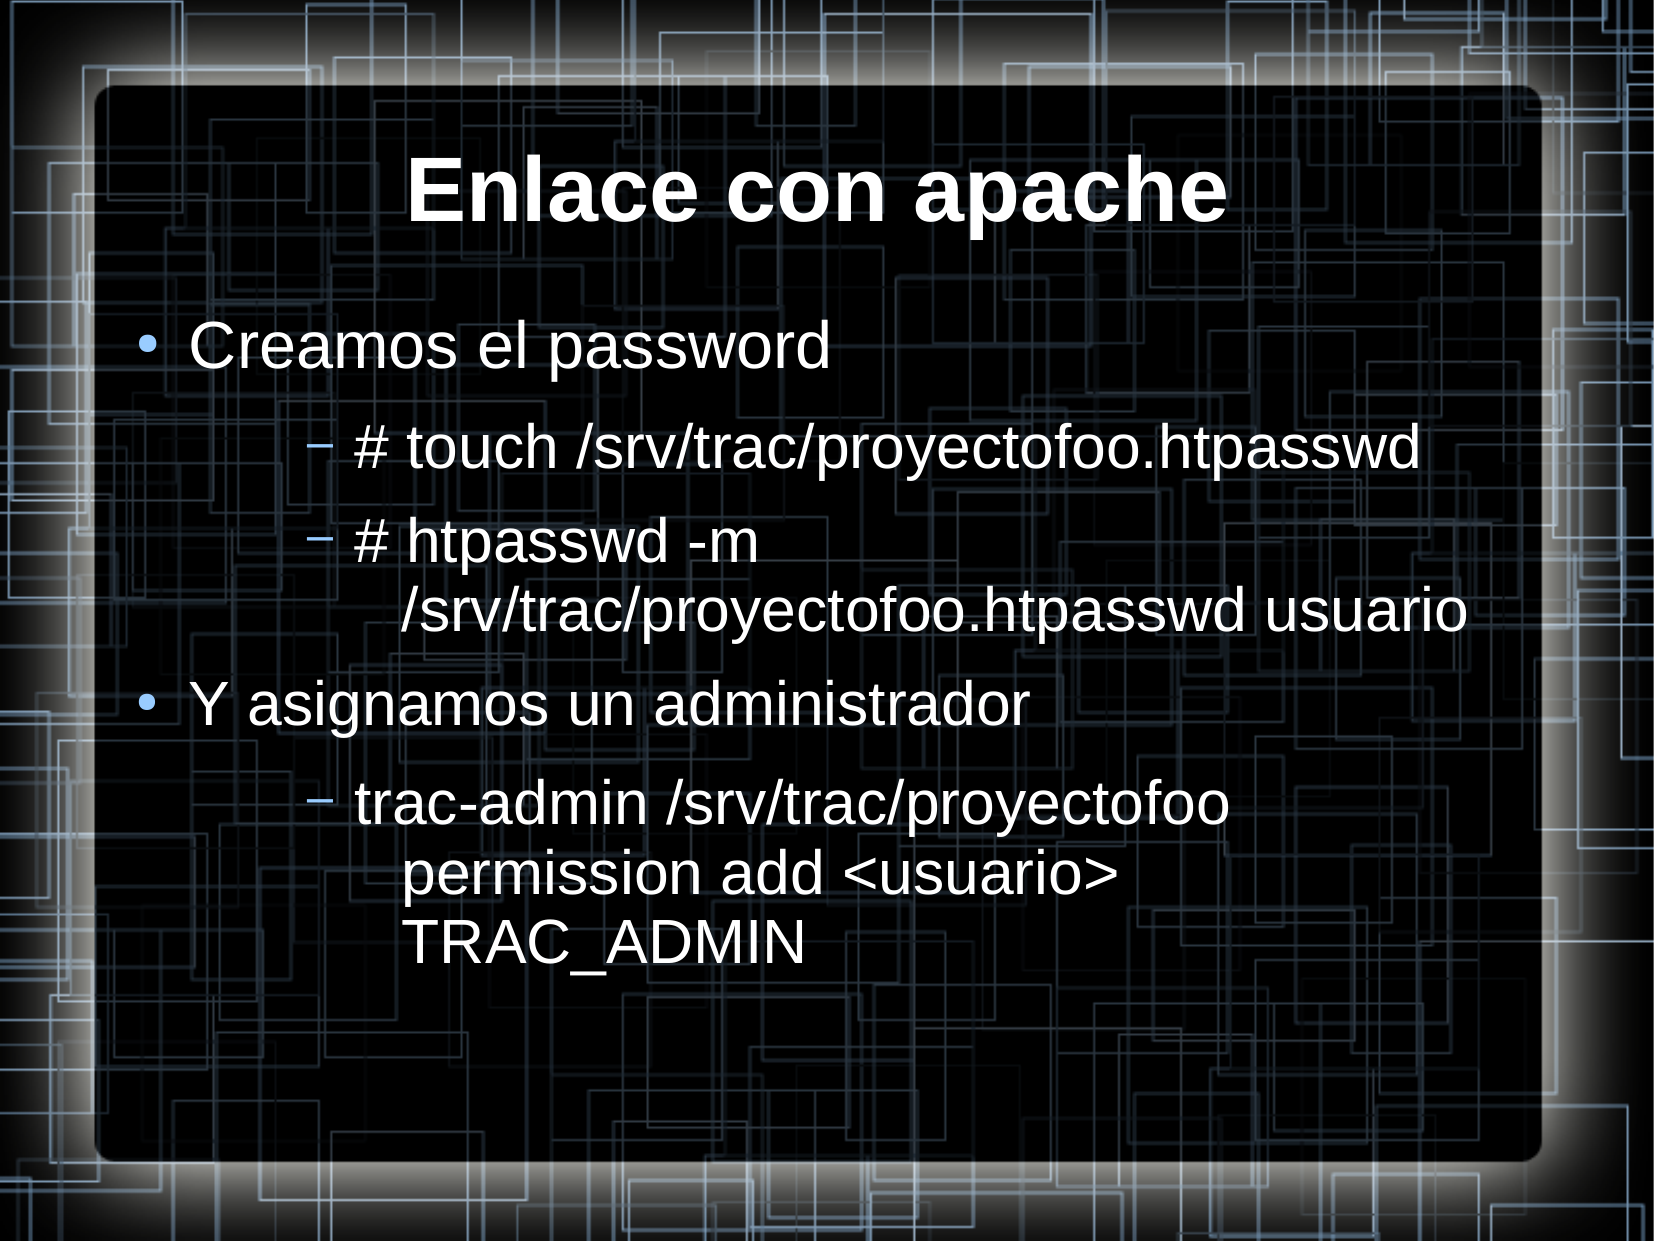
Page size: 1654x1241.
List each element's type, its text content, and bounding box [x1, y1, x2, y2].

title Enlace con apache [106, 104, 1530, 277]
list Creamos el password # touch /srv/trac/proyectofoo.htpasswd # htpasswd -m /srv/trac/proyectofoo.htpasswd usuario Y asignamos un administrador trac-admin /srv/trac/proyectofoo permission add <usuario> TRAC_ADMIN [118, 307, 1512, 978]
picture [0, 0, 1654, 1241]
